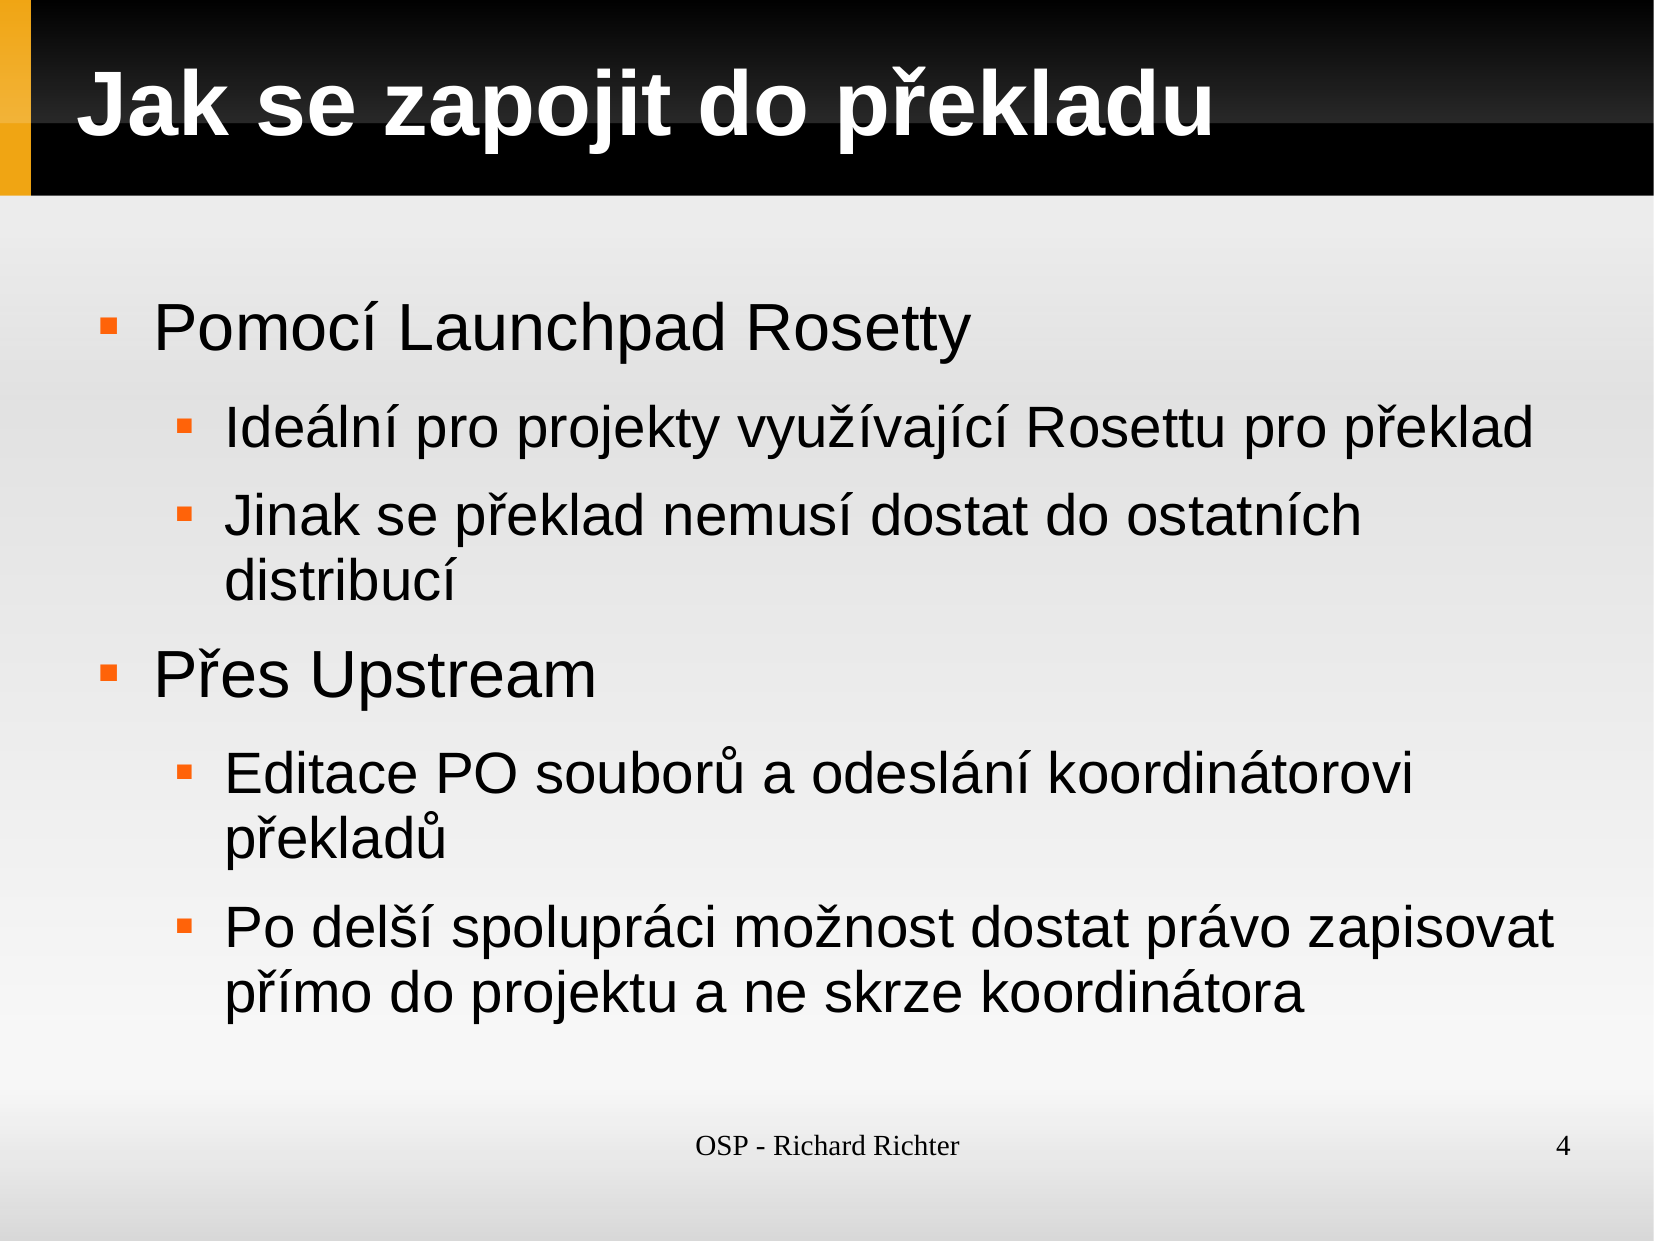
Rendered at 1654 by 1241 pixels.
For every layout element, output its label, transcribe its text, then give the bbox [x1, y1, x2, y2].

list Pomocí Launchpad Rosetty Ideální pro projekty využívající Rosettu pro překlad Jinak se překlad nemusí dostat do ostatních distribucí Přes Upstream Editace PO souborů a odeslání koordinátorovi překladů Po delší spolupráci možnost dostat právo zapisovat přímo do projektu a ne skrze koordinátora [82, 290, 1571, 1094]
picture [0, 0, 1654, 1241]
title Jak se zapojit do překladu [76, 7, 1565, 200]
